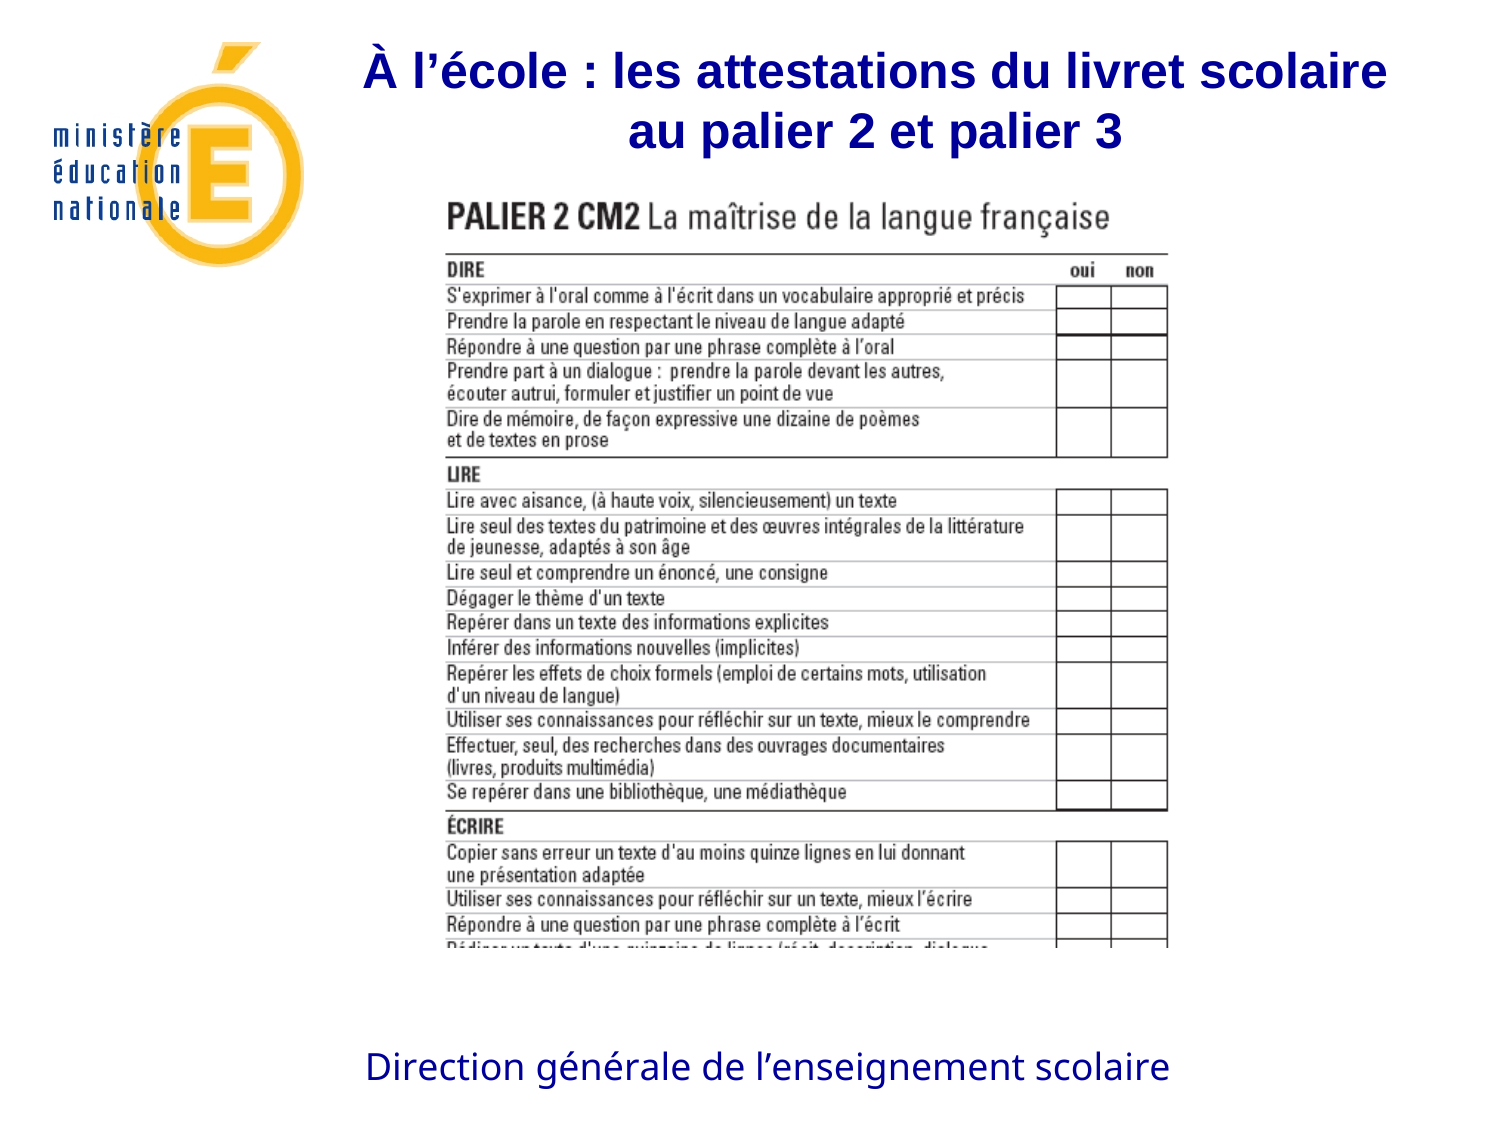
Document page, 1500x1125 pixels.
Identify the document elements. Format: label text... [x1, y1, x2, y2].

text_box À l’école : les attestations du livret scolaire au palier 2 et palier 3 [336, 31, 1417, 161]
picture [52, 42, 304, 273]
picture [422, 172, 1220, 948]
text_box Direction générale de l’enseignement scolaire [349, 1034, 1187, 1096]
